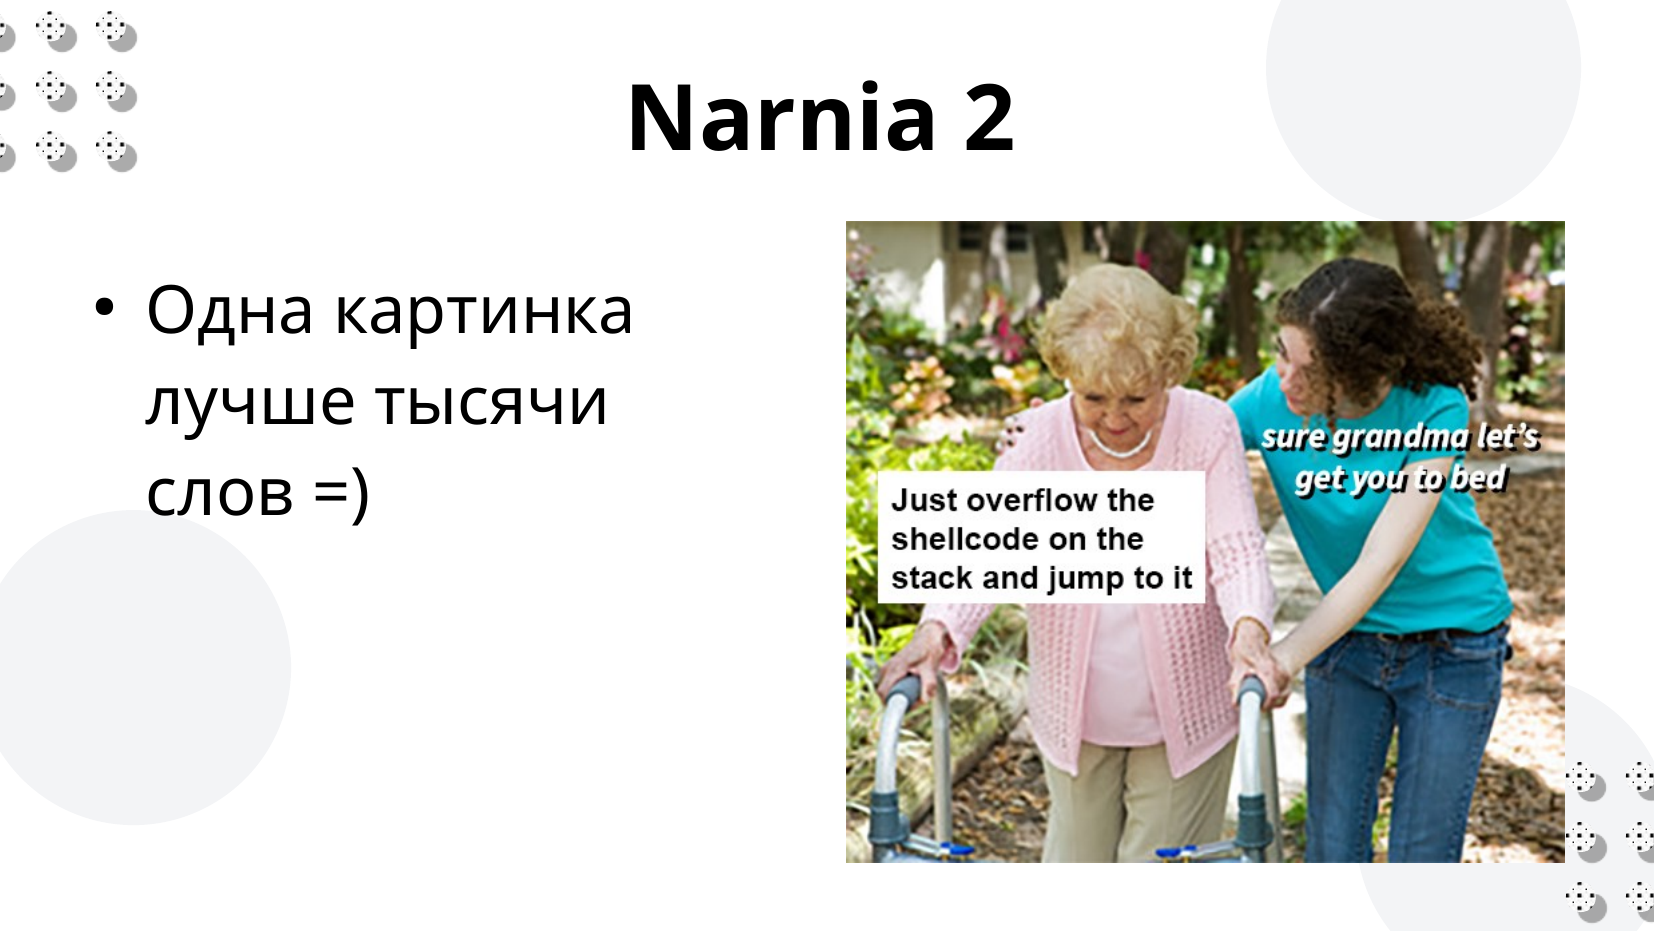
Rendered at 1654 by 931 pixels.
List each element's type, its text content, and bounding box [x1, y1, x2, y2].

title Narnia 2 [76, 37, 1565, 193]
picture [1625, 761, 1654, 792]
picture [1565, 882, 1596, 913]
picture [35, 11, 66, 42]
picture [846, 221, 1596, 863]
picture [0, 74, 6, 99]
picture [1625, 821, 1654, 853]
picture [0, 14, 6, 39]
picture [95, 11, 126, 37]
picture [1625, 881, 1654, 912]
list Одна картинка лучше тысячи слов =) [75, 262, 713, 788]
picture [35, 71, 66, 102]
picture [0, 134, 7, 159]
picture [35, 131, 67, 162]
